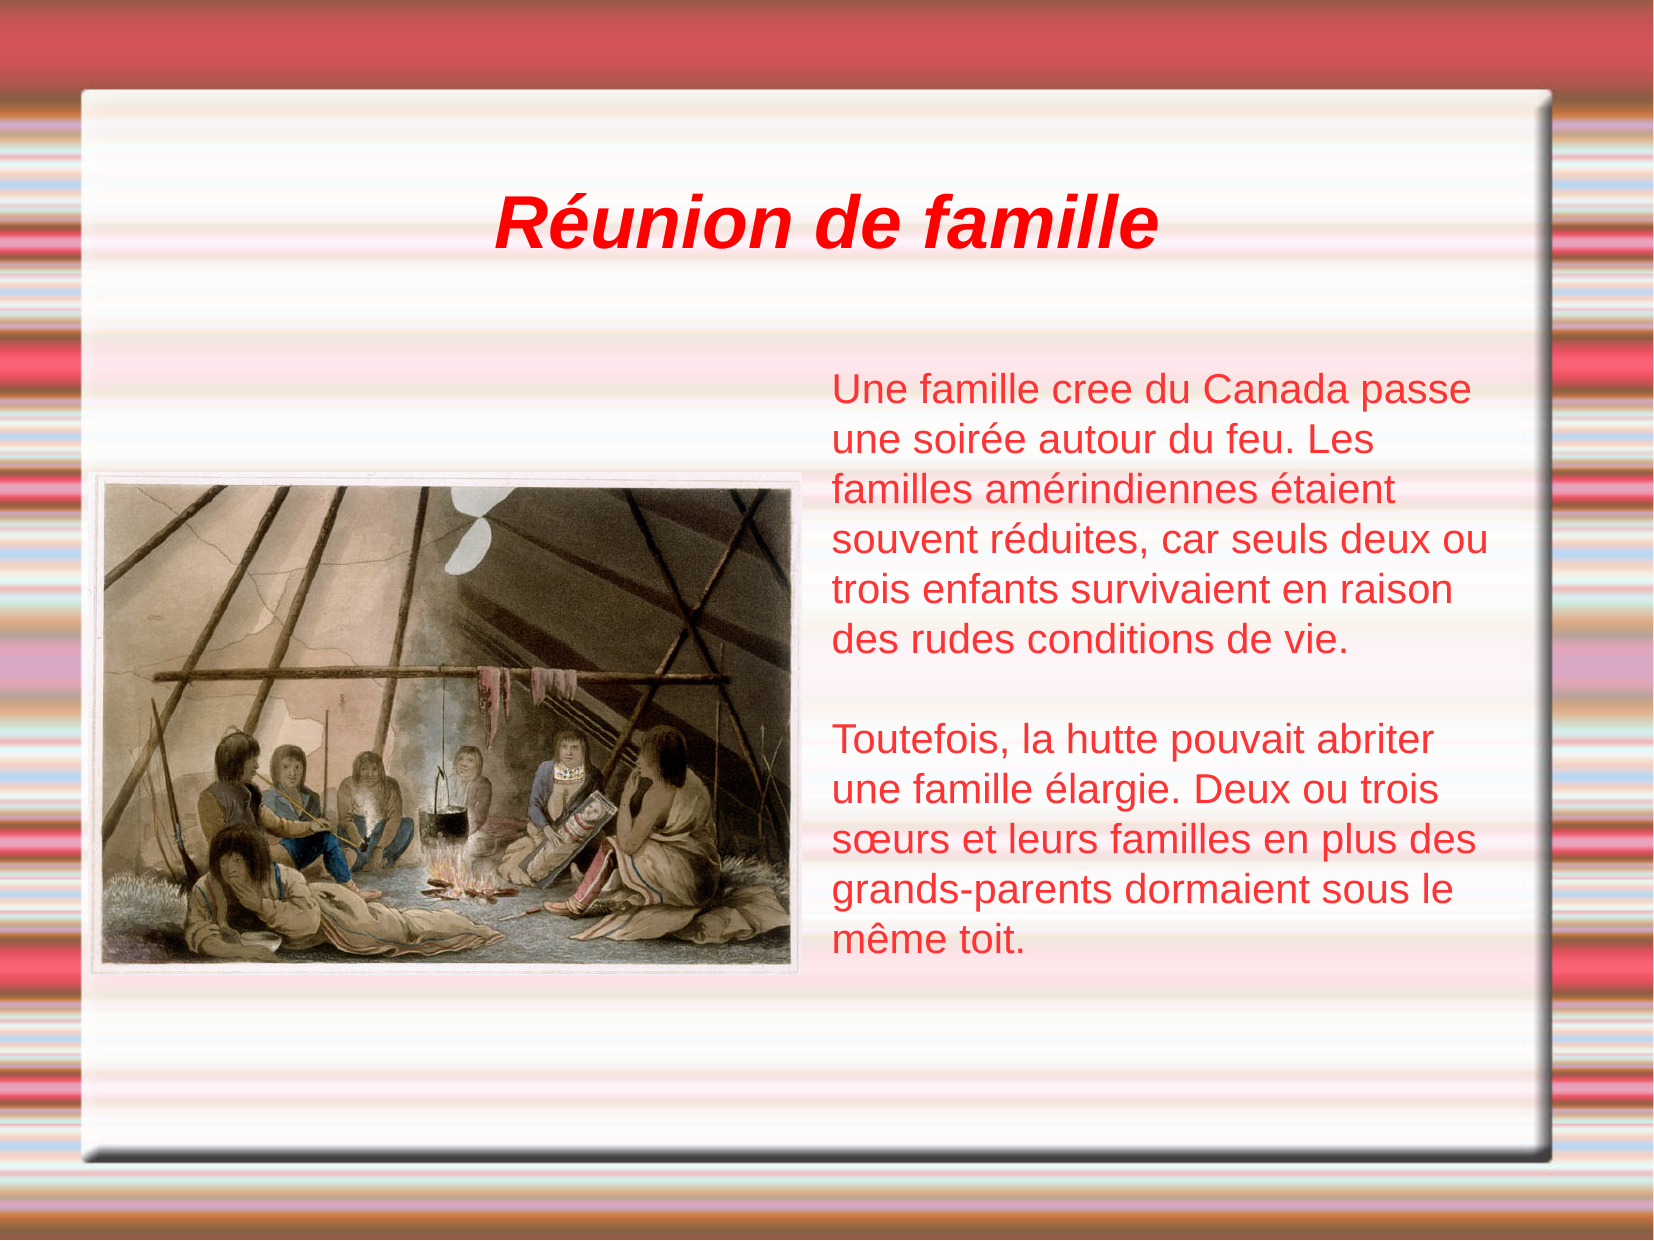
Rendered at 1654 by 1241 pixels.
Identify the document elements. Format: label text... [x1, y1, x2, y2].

list Une famille cree du Canada passe une soirée autour du feu. Les familles amérindiennes étaient souvent réduites, car seuls deux ou trois enfants survivaient en raison des rudes conditions de vie. Toutefois, la hutte pouvait abriter une famille élargie. Deux ou trois sœurs et leurs familles en plus des grands-parents dormaient sous le même toit. [816, 354, 1506, 1136]
picture [0, 0, 1654, 1240]
title Réunion de famille [121, 114, 1534, 322]
